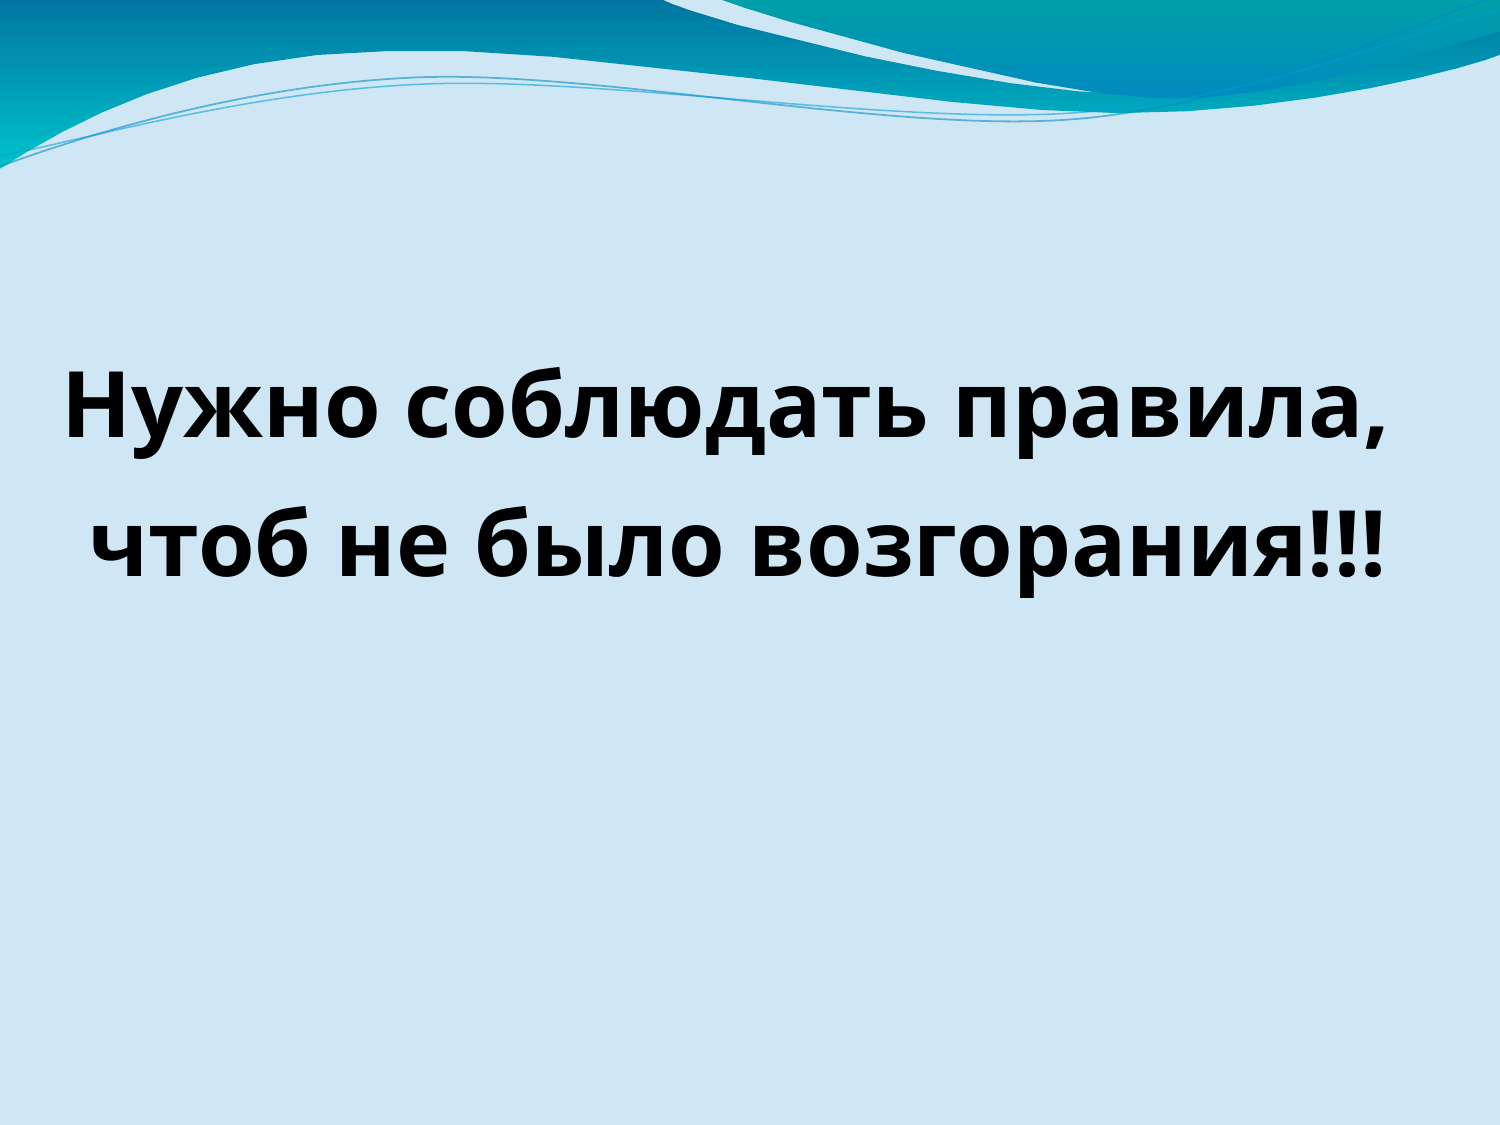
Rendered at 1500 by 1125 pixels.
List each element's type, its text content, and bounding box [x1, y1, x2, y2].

list Нужно соблюдать правила, чтоб не было возгорания!!! [41, 338, 1412, 816]
